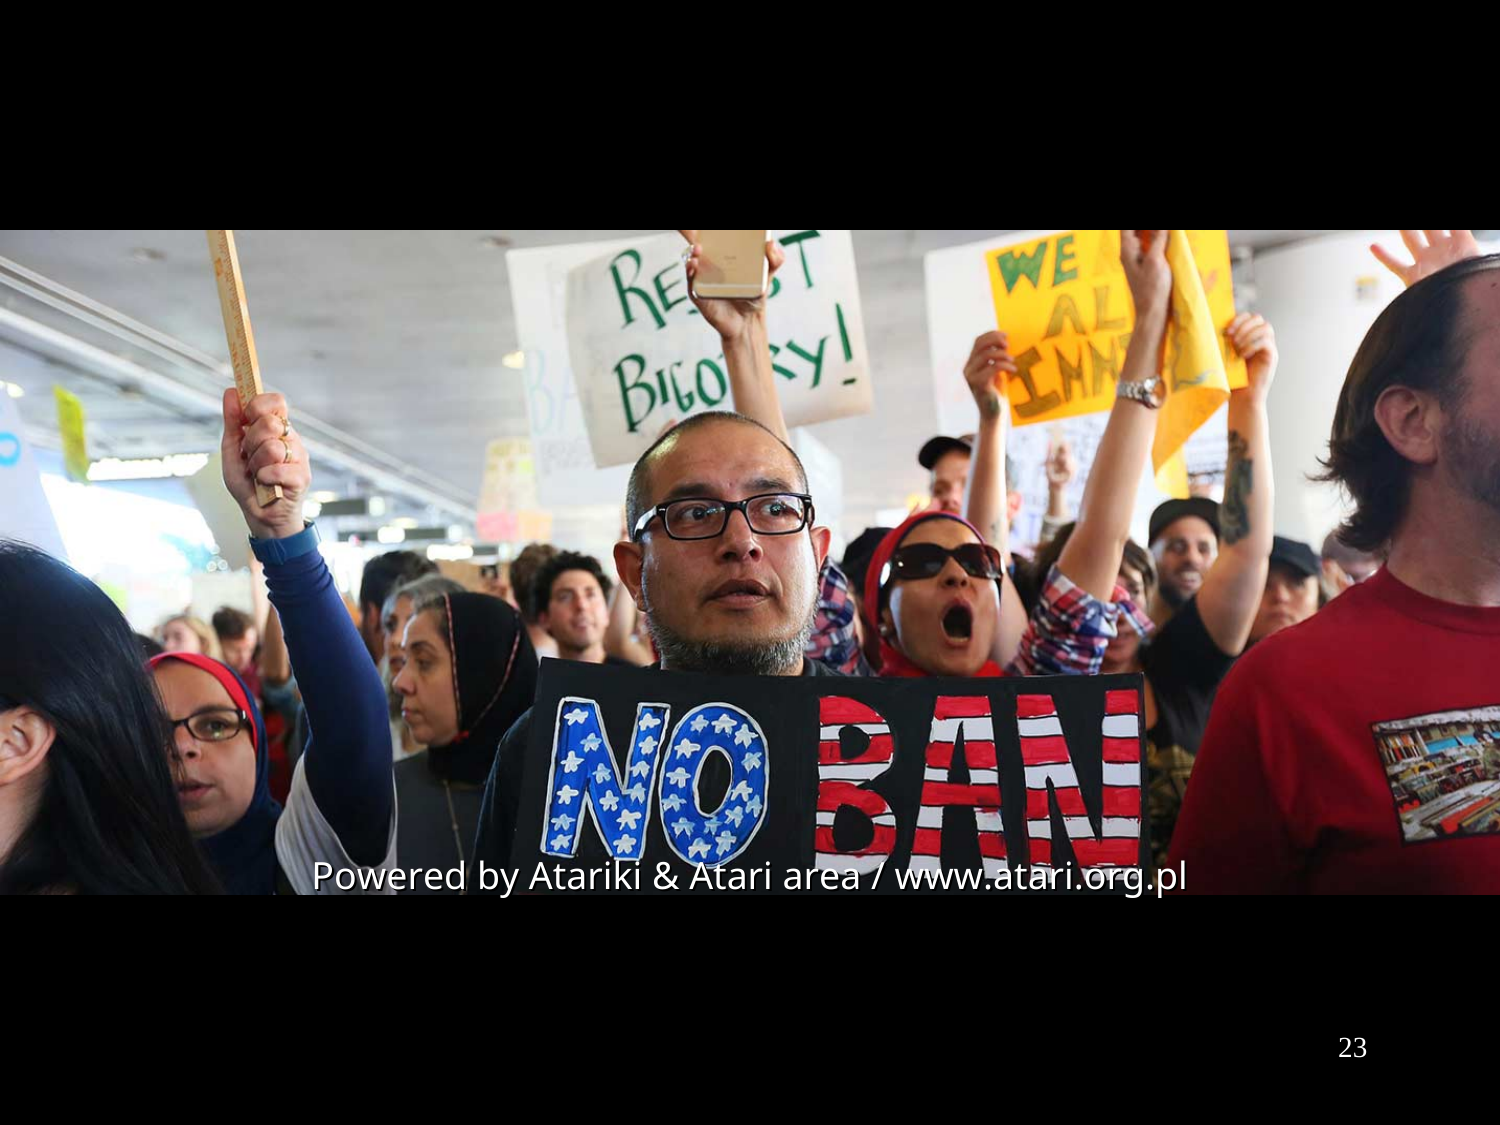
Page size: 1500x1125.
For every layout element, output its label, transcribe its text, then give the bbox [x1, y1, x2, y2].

text_box Powered by Atariki & Atari area / www.atari.org.pl [0, 844, 1500, 905]
picture [0, 230, 1500, 844]
